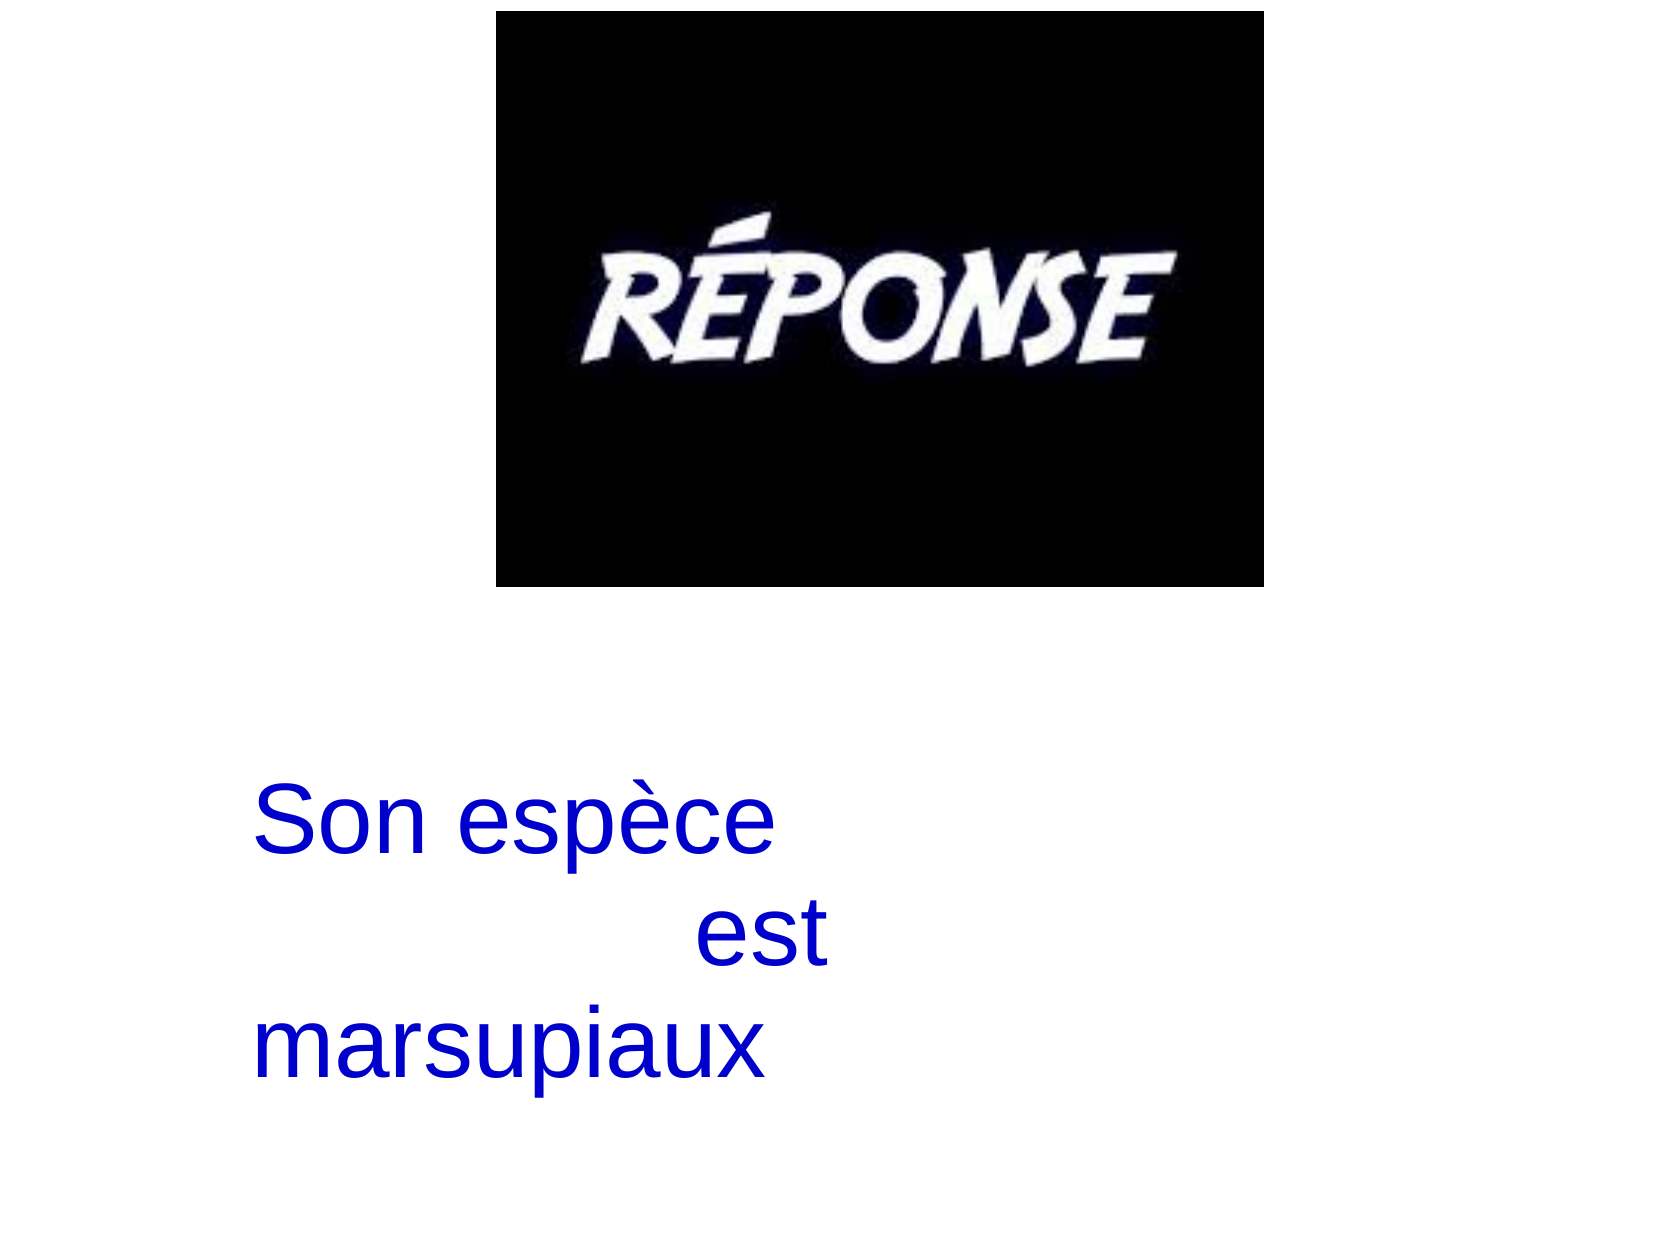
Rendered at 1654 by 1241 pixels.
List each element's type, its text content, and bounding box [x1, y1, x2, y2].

text_box Son espèce est marsupiaux [236, 755, 934, 1106]
picture [496, 11, 1264, 587]
